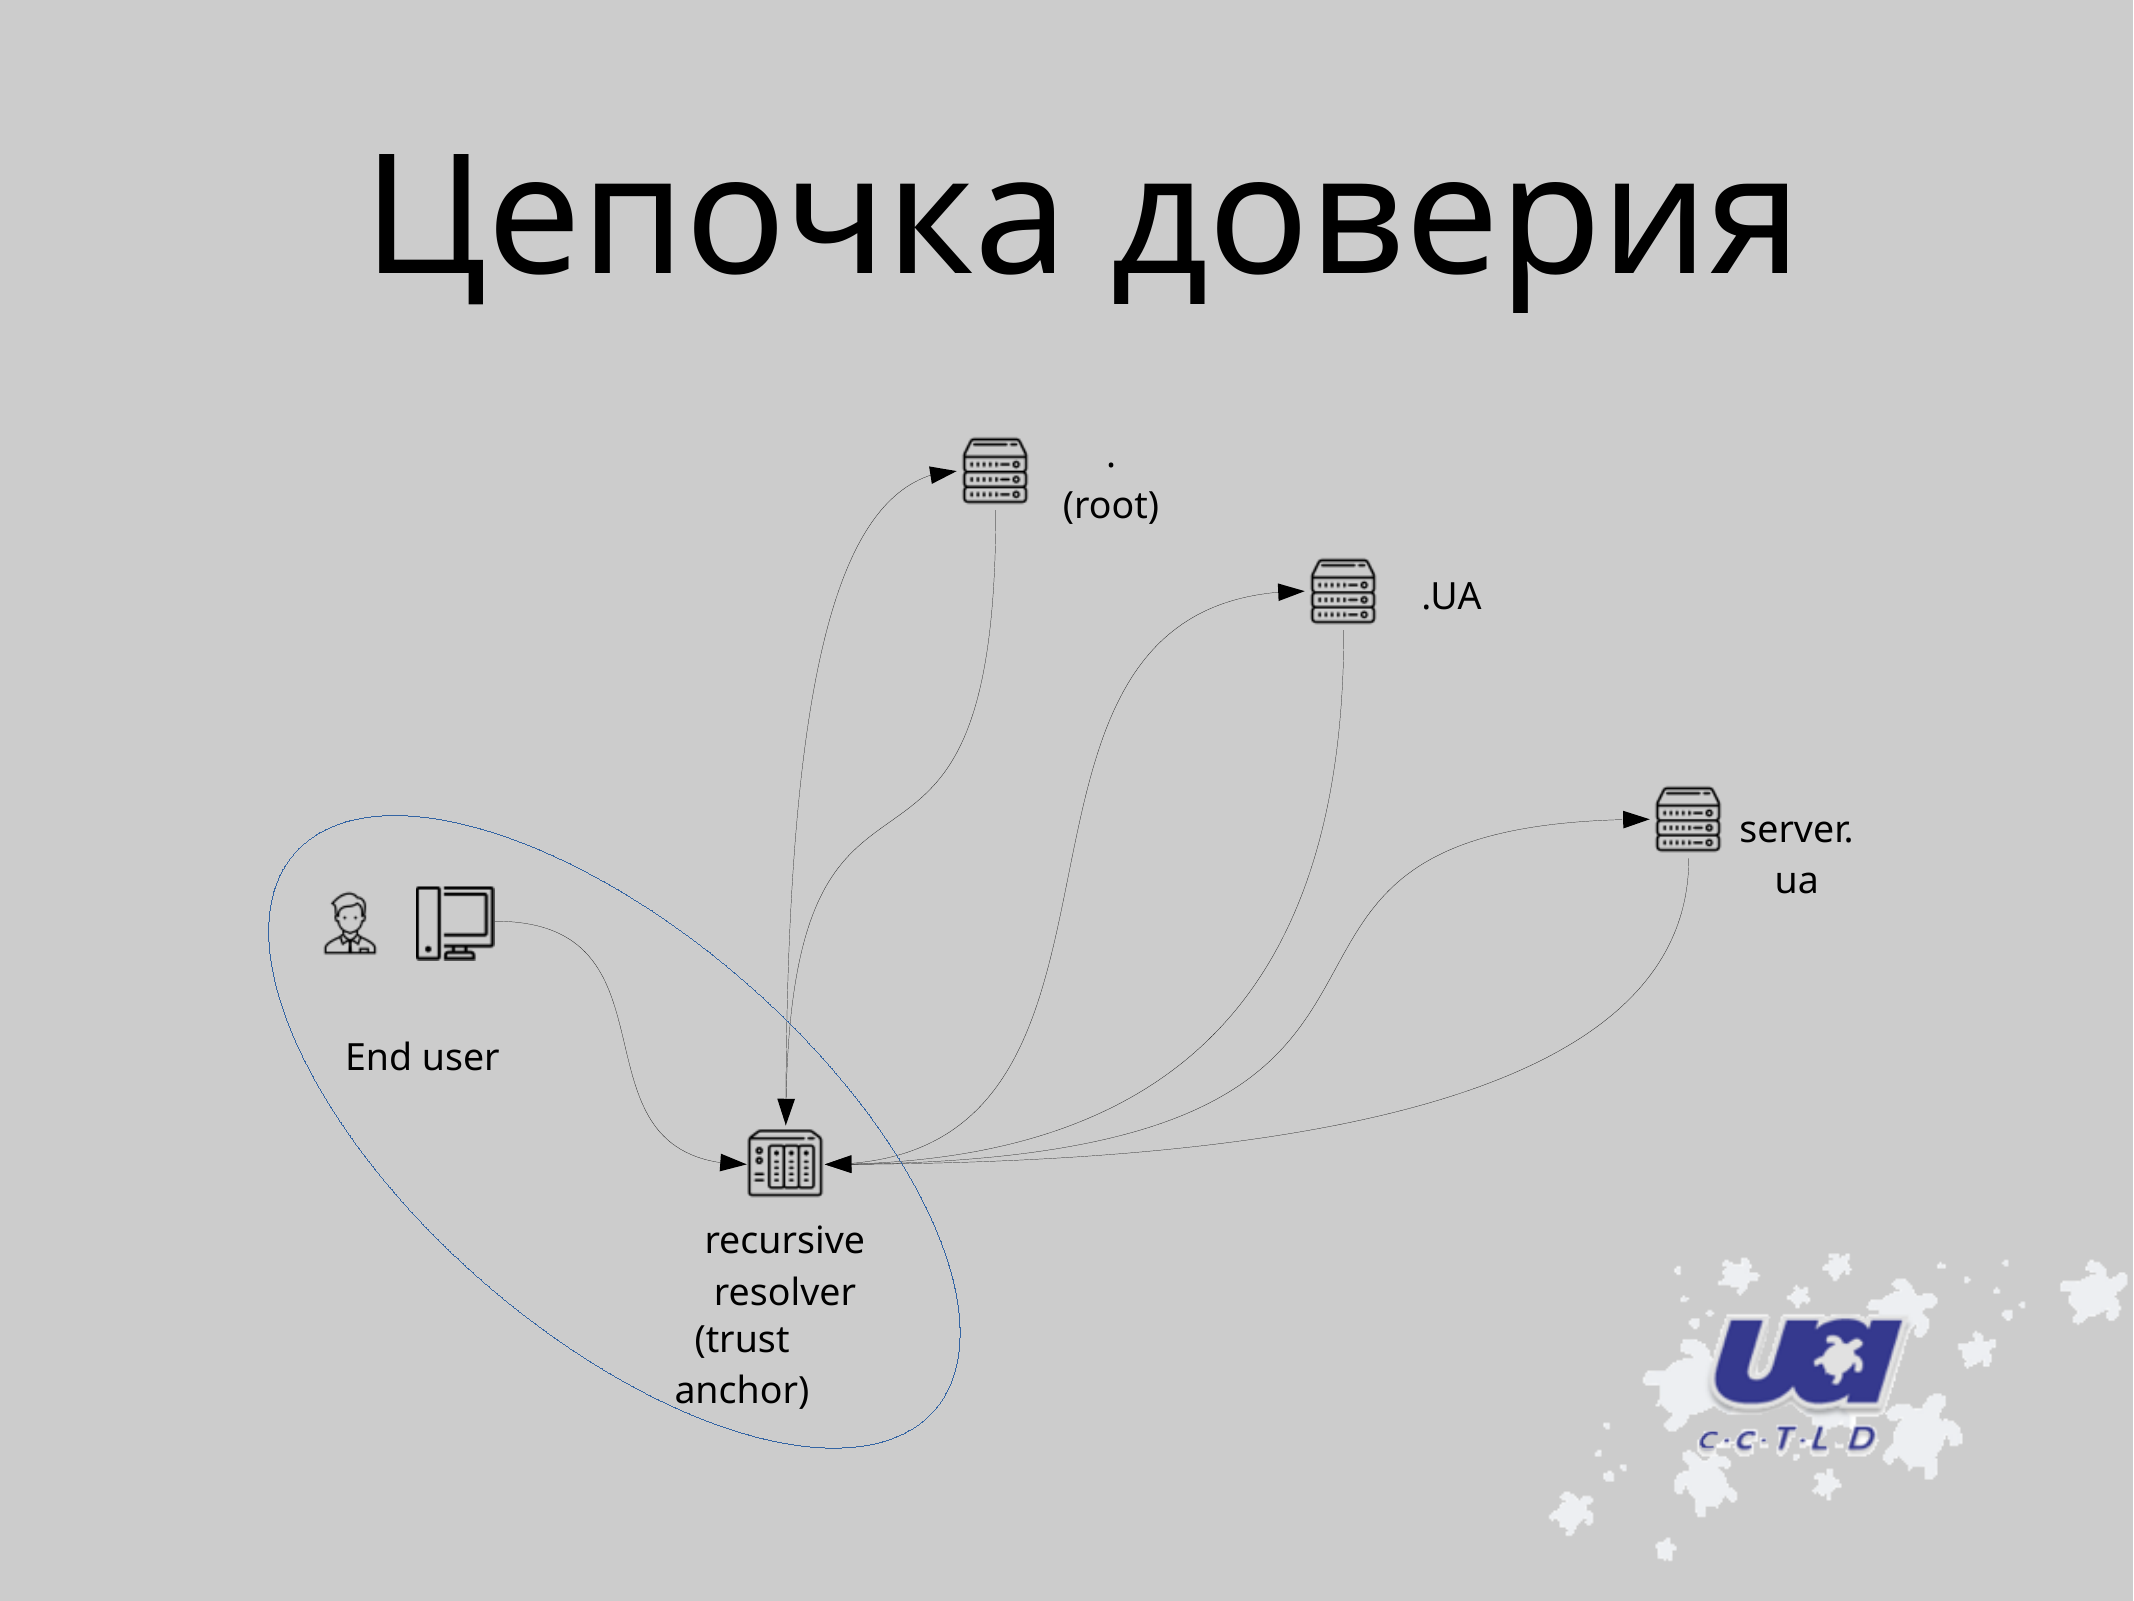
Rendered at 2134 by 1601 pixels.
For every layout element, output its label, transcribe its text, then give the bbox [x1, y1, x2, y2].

picture [1304, 552, 1383, 631]
text_box . (root) [1048, 420, 1170, 522]
picture [746, 1125, 825, 1204]
picture [1649, 780, 1728, 859]
text_box .UA [1406, 562, 1499, 621]
picture [311, 884, 390, 964]
text_box server.ua [1724, 795, 1891, 854]
title Цепочка доверия [224, 81, 1942, 316]
text_box (trust anchor) [659, 1305, 913, 1364]
picture [416, 882, 495, 961]
picture [1508, 1200, 2133, 1601]
picture [956, 431, 1035, 511]
text_box recursive resolver [689, 1206, 859, 1305]
text_box End user [330, 1023, 494, 1082]
